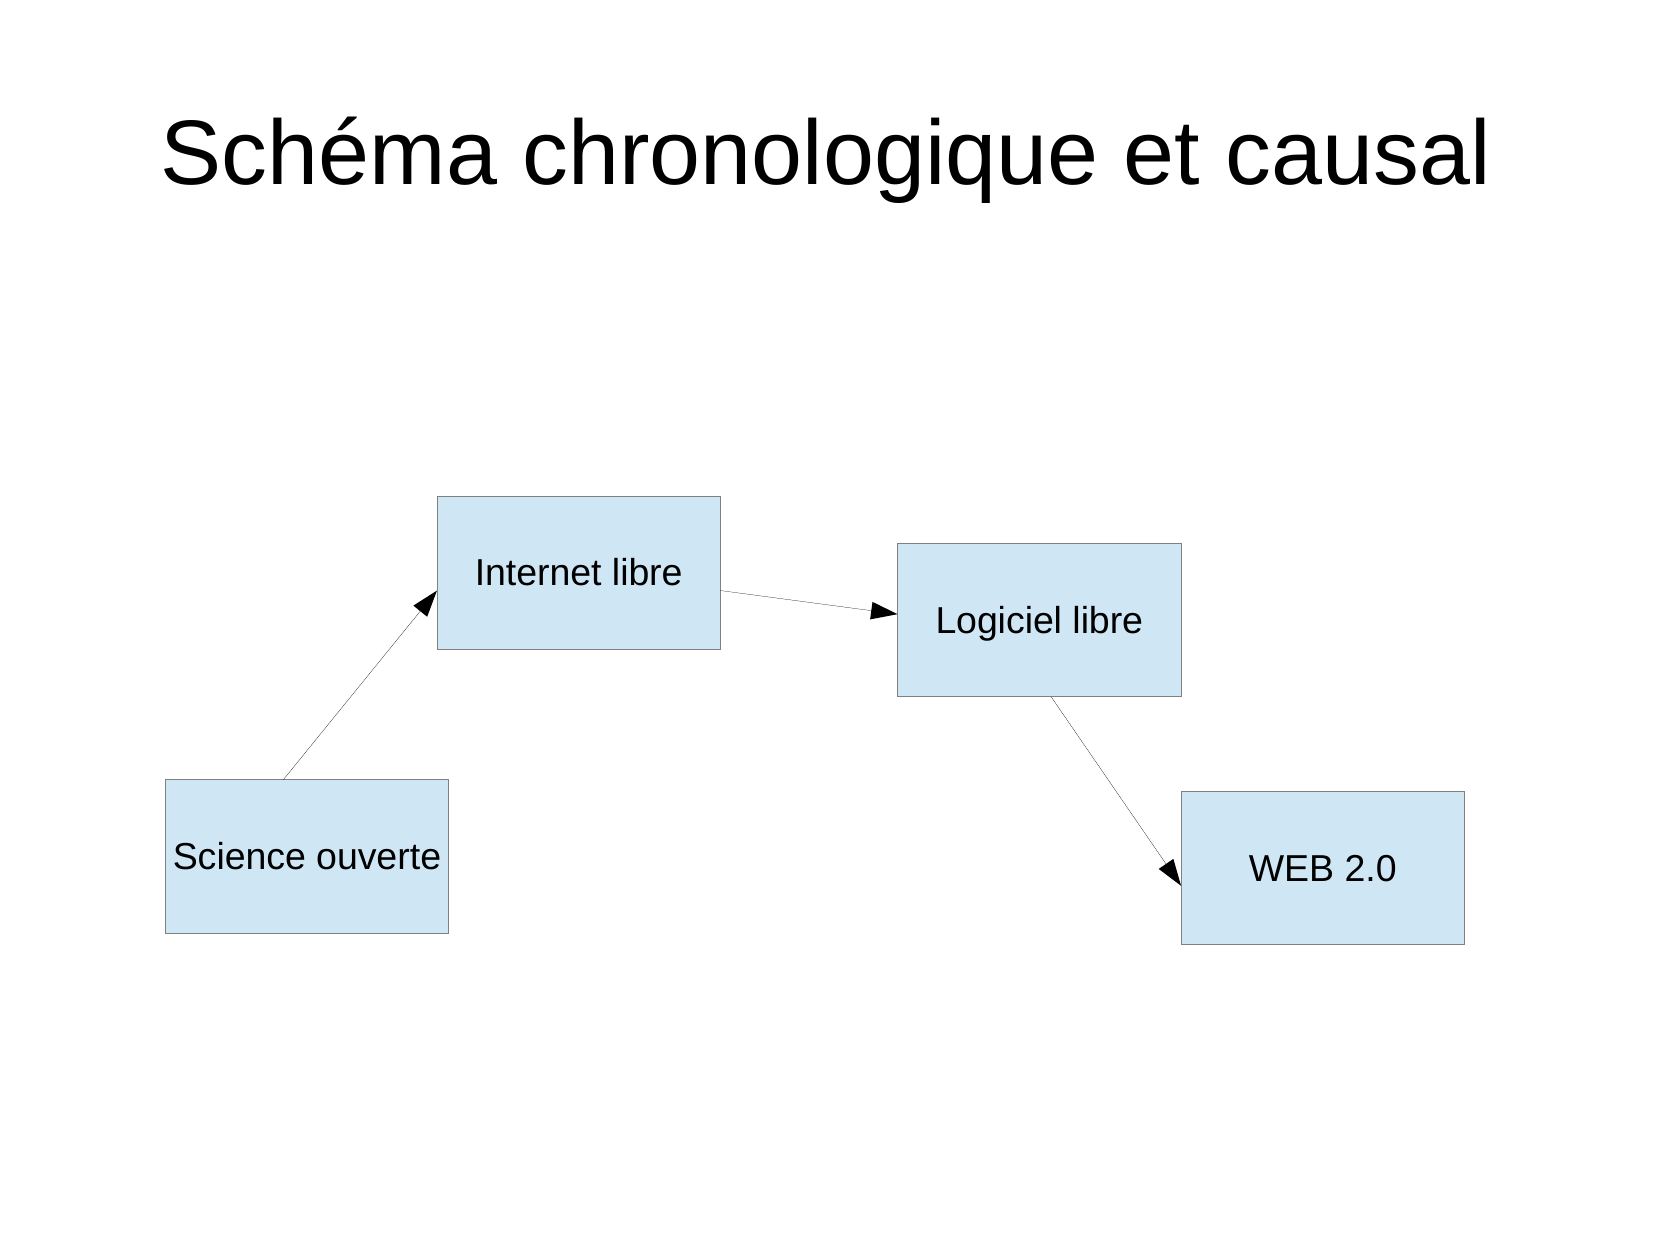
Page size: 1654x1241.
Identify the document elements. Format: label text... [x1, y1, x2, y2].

text_box Science ouverte [165, 779, 449, 934]
text_box Internet libre [437, 496, 721, 650]
text_box WEB 2.0 [1181, 791, 1465, 945]
text_box Logiciel libre [897, 543, 1182, 697]
list [82, 290, 1538, 1010]
title Schéma chronologique et causal [82, 49, 1571, 257]
